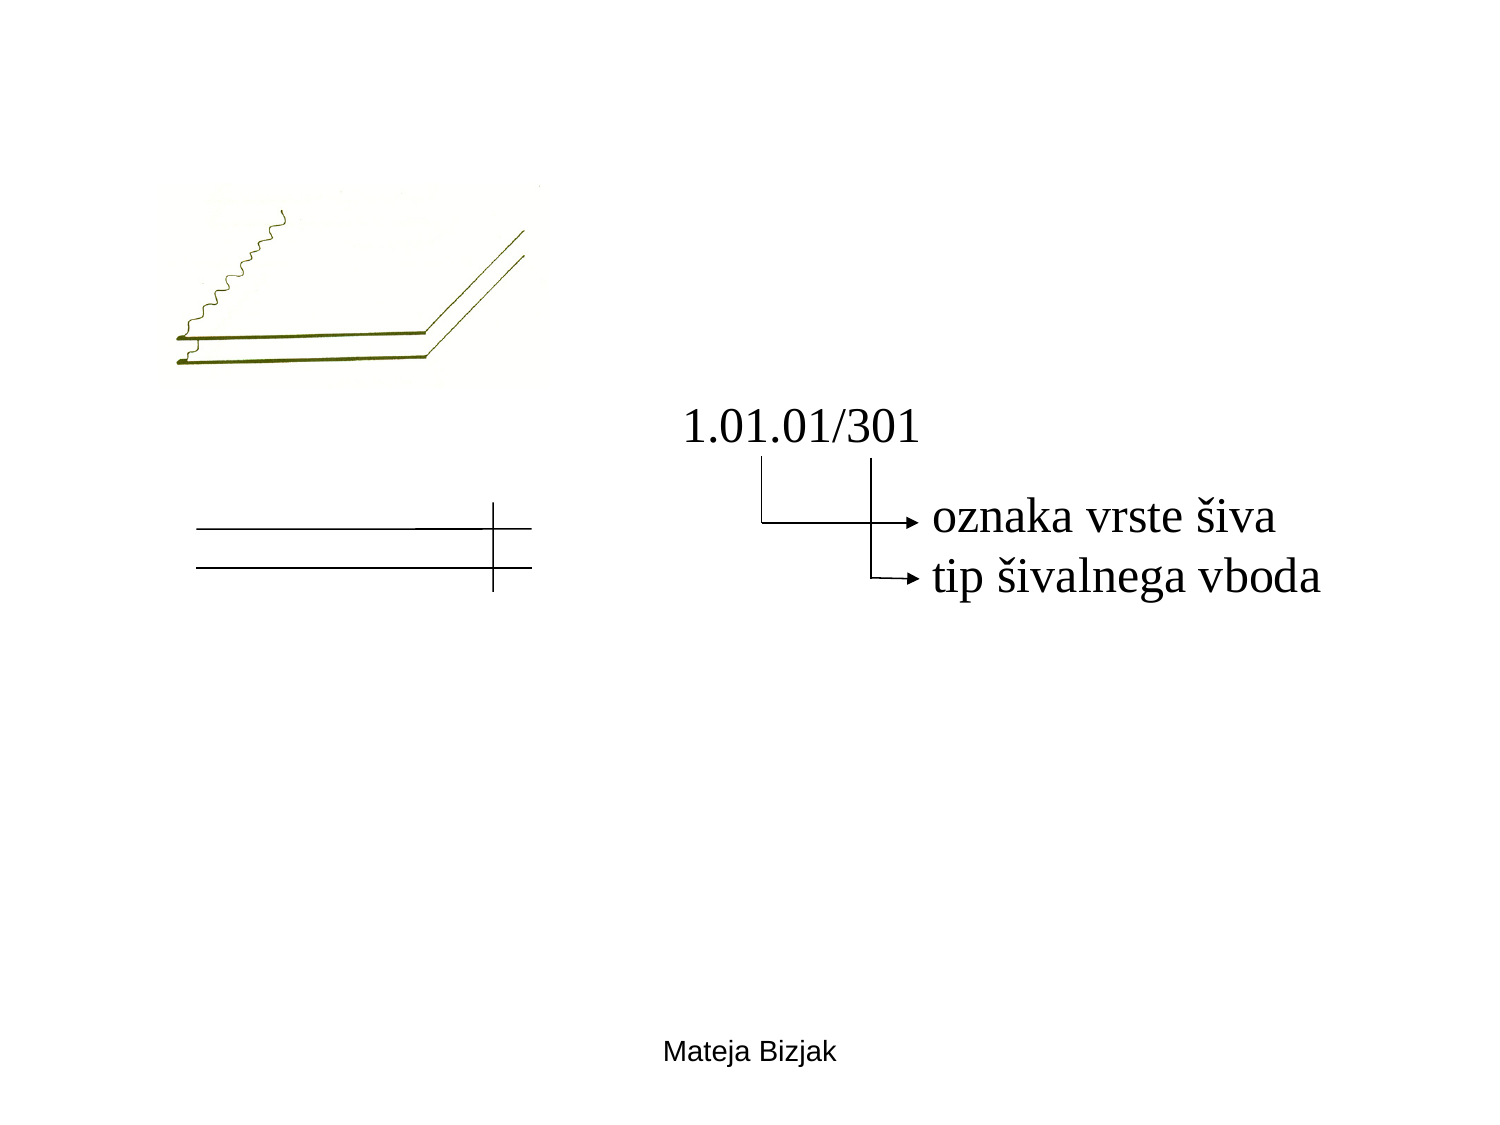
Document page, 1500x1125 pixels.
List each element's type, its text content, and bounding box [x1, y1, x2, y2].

picture [159, 183, 550, 389]
text_box 1.01.01/301 [667, 385, 936, 461]
text_box oznaka vrste šiva tip šivalnega vboda [917, 474, 1341, 622]
text_box Mateja Bizjak [512, 1024, 988, 1103]
